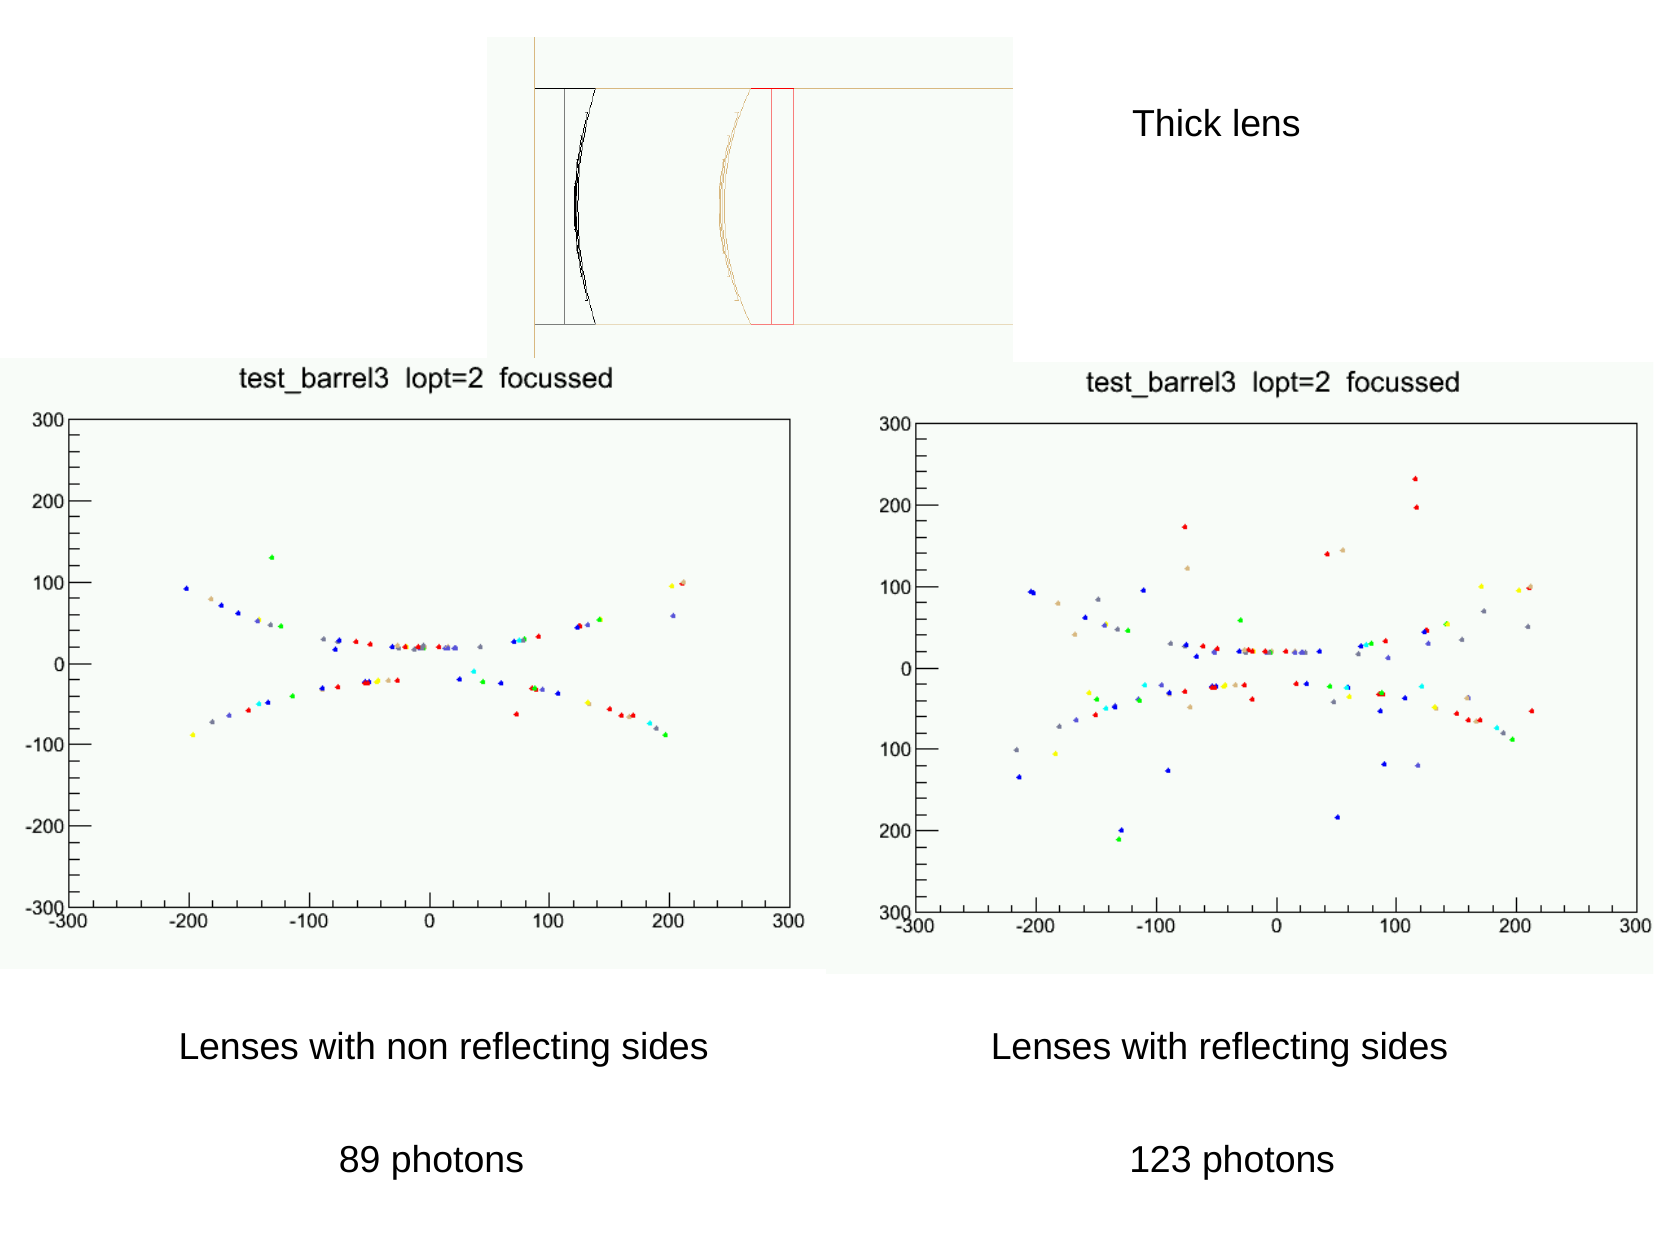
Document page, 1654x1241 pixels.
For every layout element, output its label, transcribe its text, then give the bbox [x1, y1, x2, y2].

text_box Lenses with non reflecting sides [163, 1018, 724, 1075]
text_box Thick lens [1117, 94, 1316, 152]
text_box Lenses with reflecting sides [976, 1018, 1463, 1075]
text_box 89 photons [324, 1130, 539, 1188]
text_box 123 photons [1114, 1130, 1351, 1188]
picture [0, 37, 1654, 974]
